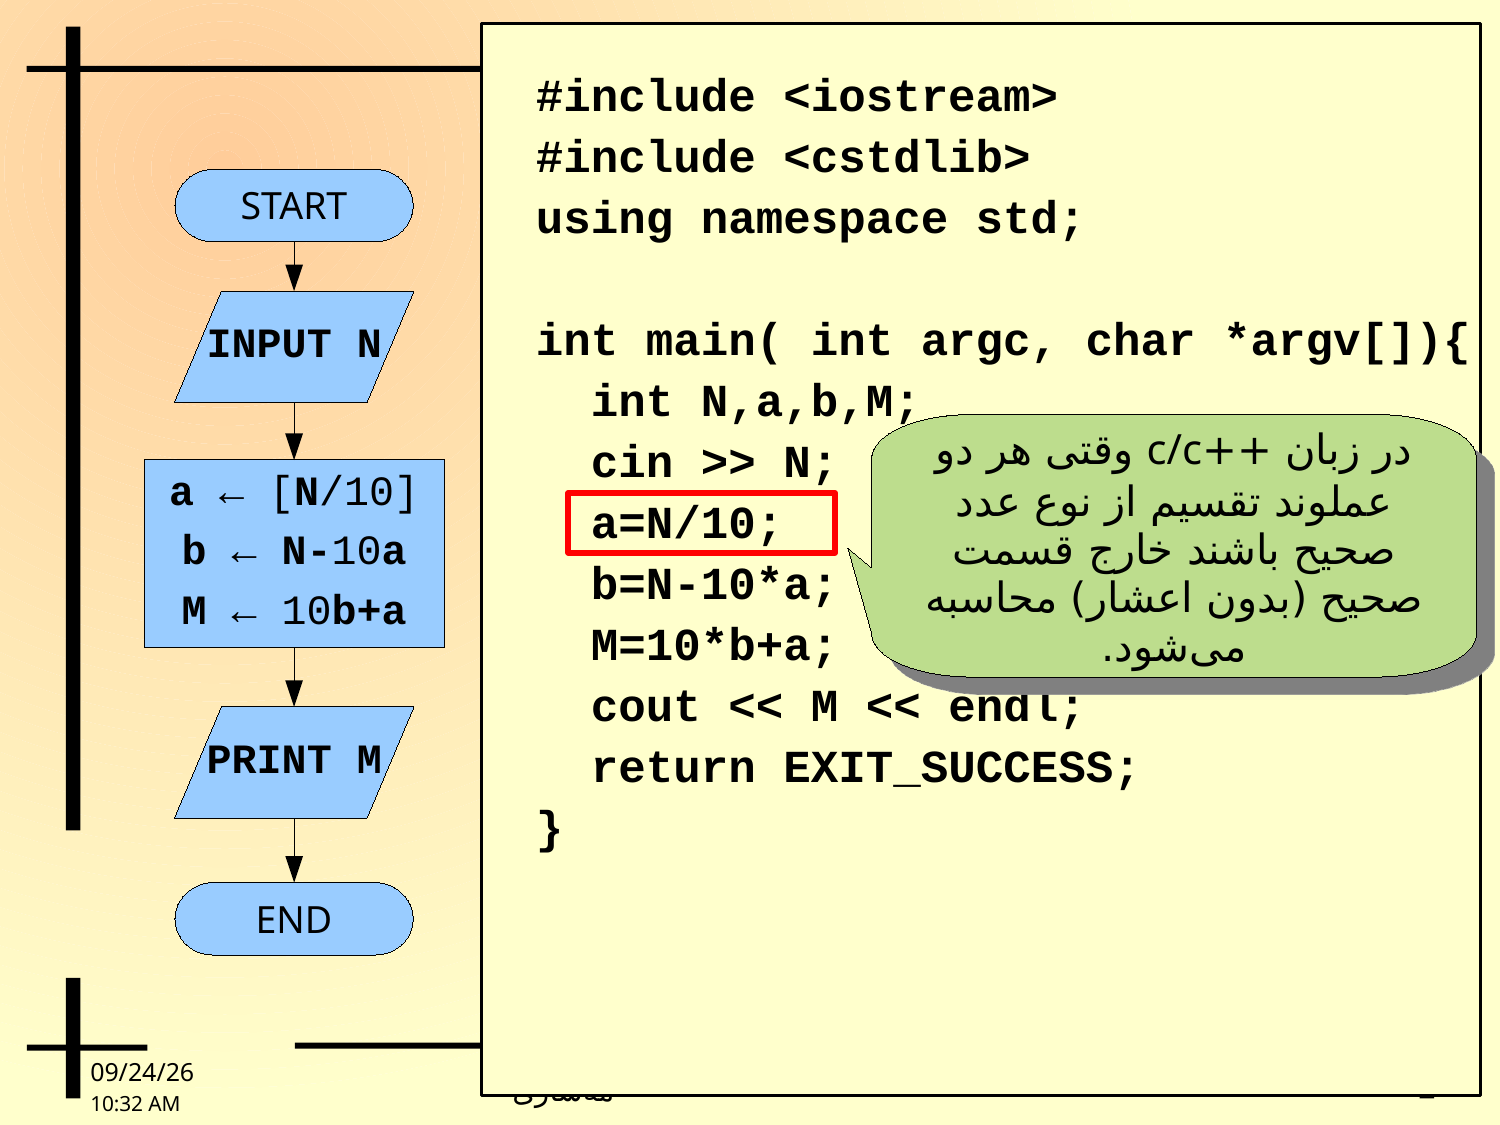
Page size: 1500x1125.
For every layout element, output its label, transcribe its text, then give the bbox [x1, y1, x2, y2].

list #include <iostream> #include <cstdlib> using namespace std; int main( int argc, char *argv[]){ int N,a,b,M; cin >> N; a=N/10; b=N-10*a; M=10*b+a; cout << M << endl; return EXIT_SUCCESS; } [481, 23, 1481, 1096]
text_box a ← [N/10] b ← N-10a M ← 10b+a [144, 459, 445, 648]
text_box PRINT M [174, 706, 414, 819]
text_box در زبان ++c/c وقتی هر دو عملوند تقسیم از نوع عدد صحیح باشند خارج قسمت صحیح (بدون اعشار) محاسبه می‌شود. [847, 414, 1477, 678]
text_box END [174, 882, 414, 956]
text_box START [174, 169, 414, 242]
text_box INPUT N [174, 291, 414, 403]
